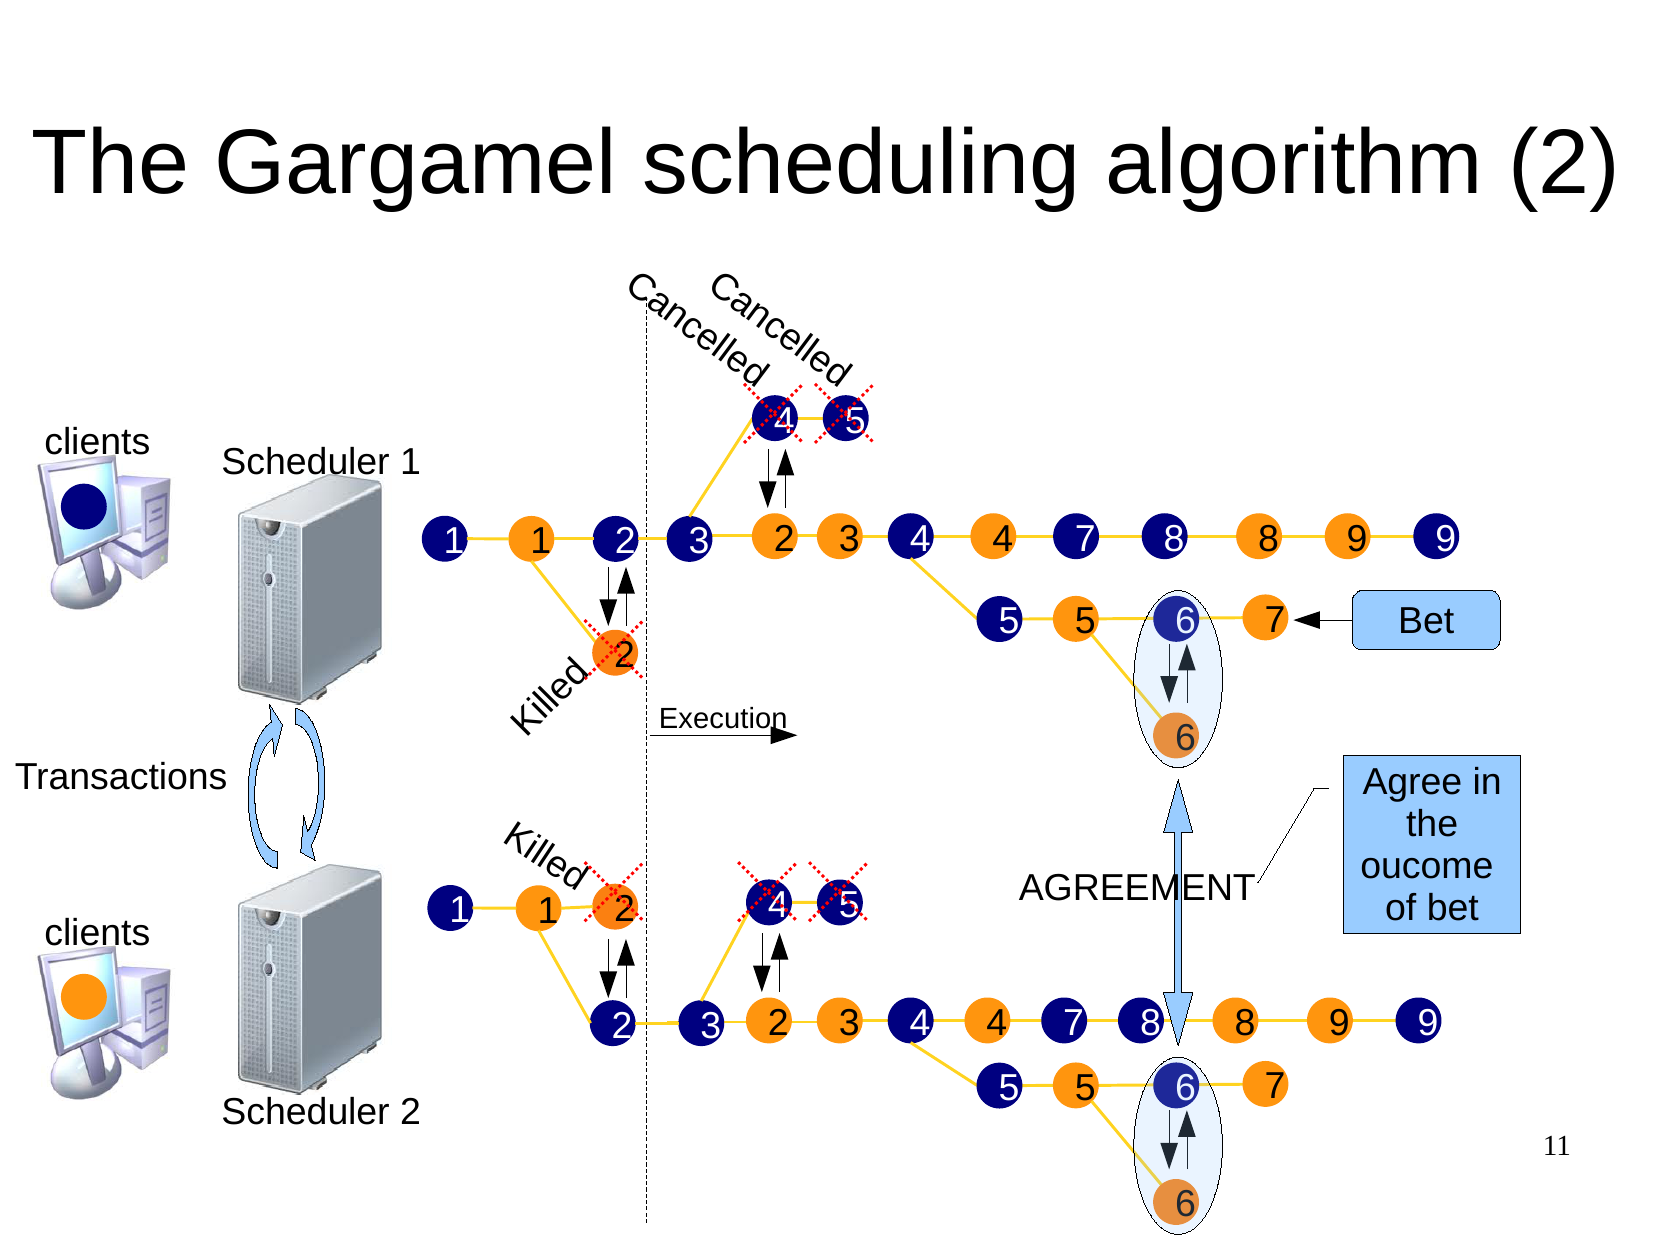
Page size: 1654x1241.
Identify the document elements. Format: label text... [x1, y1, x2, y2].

text_box [248, 704, 283, 869]
text_box 2 [593, 884, 638, 929]
text_box 3 [817, 514, 862, 559]
text_box 2 [752, 514, 798, 559]
text_box 9 [1396, 998, 1441, 1043]
text_box Scheduler 1 [206, 433, 436, 491]
text_box clients [29, 903, 166, 961]
picture [29, 933, 178, 1111]
text_box 5 [1053, 596, 1099, 642]
text_box 4 [746, 880, 792, 925]
text_box 5 [817, 880, 863, 925]
text_box 2 [592, 630, 638, 675]
text_box 3 [667, 516, 712, 562]
text_box 4 [971, 514, 1016, 559]
text_box 8 [1236, 514, 1282, 559]
text_box 2 [590, 1000, 635, 1046]
text_box 1 [422, 516, 467, 561]
text_box 2 [593, 516, 638, 562]
text_box 7 [1042, 998, 1087, 1043]
text_box 2 [746, 998, 792, 1043]
text_box AGREEMENT [1003, 858, 1272, 916]
title The Gargamel scheduling algorithm (2) [0, 58, 1654, 266]
text_box 4 [777, 412, 786, 425]
picture [224, 864, 402, 1082]
text_box 5 [1053, 1063, 1099, 1108]
text_box [61, 974, 107, 1019]
text_box 9 [1414, 514, 1459, 559]
text_box 3 [679, 1001, 724, 1046]
text_box [295, 708, 325, 861]
text_box [1133, 1057, 1223, 1235]
text_box 9 [1325, 514, 1370, 559]
text_box 3 [817, 998, 862, 1043]
picture [29, 442, 178, 621]
text_box 4 [752, 395, 798, 441]
text_box 9 [1307, 998, 1353, 1043]
text_box 4 [888, 514, 933, 559]
text_box [1163, 779, 1193, 858]
text_box [61, 484, 107, 529]
text_box clients [29, 413, 166, 471]
text_box Scheduler 2 [206, 1082, 436, 1140]
text_box 5 [977, 596, 1022, 642]
text_box [1133, 590, 1223, 768]
text_box 4 [888, 998, 933, 1043]
text_box Bet [1352, 590, 1501, 650]
text_box 5 [977, 1063, 1022, 1108]
text_box 1 [428, 885, 473, 931]
text_box 4 [965, 998, 1010, 1043]
text_box 7 [1243, 1061, 1288, 1107]
text_box Agree in the oucome of bet [1344, 756, 1521, 933]
text_box 8 [1213, 998, 1258, 1043]
text_box 5 [823, 395, 868, 441]
text_box [1163, 916, 1193, 1046]
text_box 8 [1118, 998, 1164, 1043]
text_box Transactions [0, 748, 243, 827]
text_box 7 [1053, 514, 1099, 559]
text_box 7 [1243, 595, 1288, 640]
text_box 1 [516, 886, 561, 931]
text_box 1 [509, 516, 554, 561]
text_box 8 [1142, 514, 1187, 559]
picture [224, 491, 402, 706]
